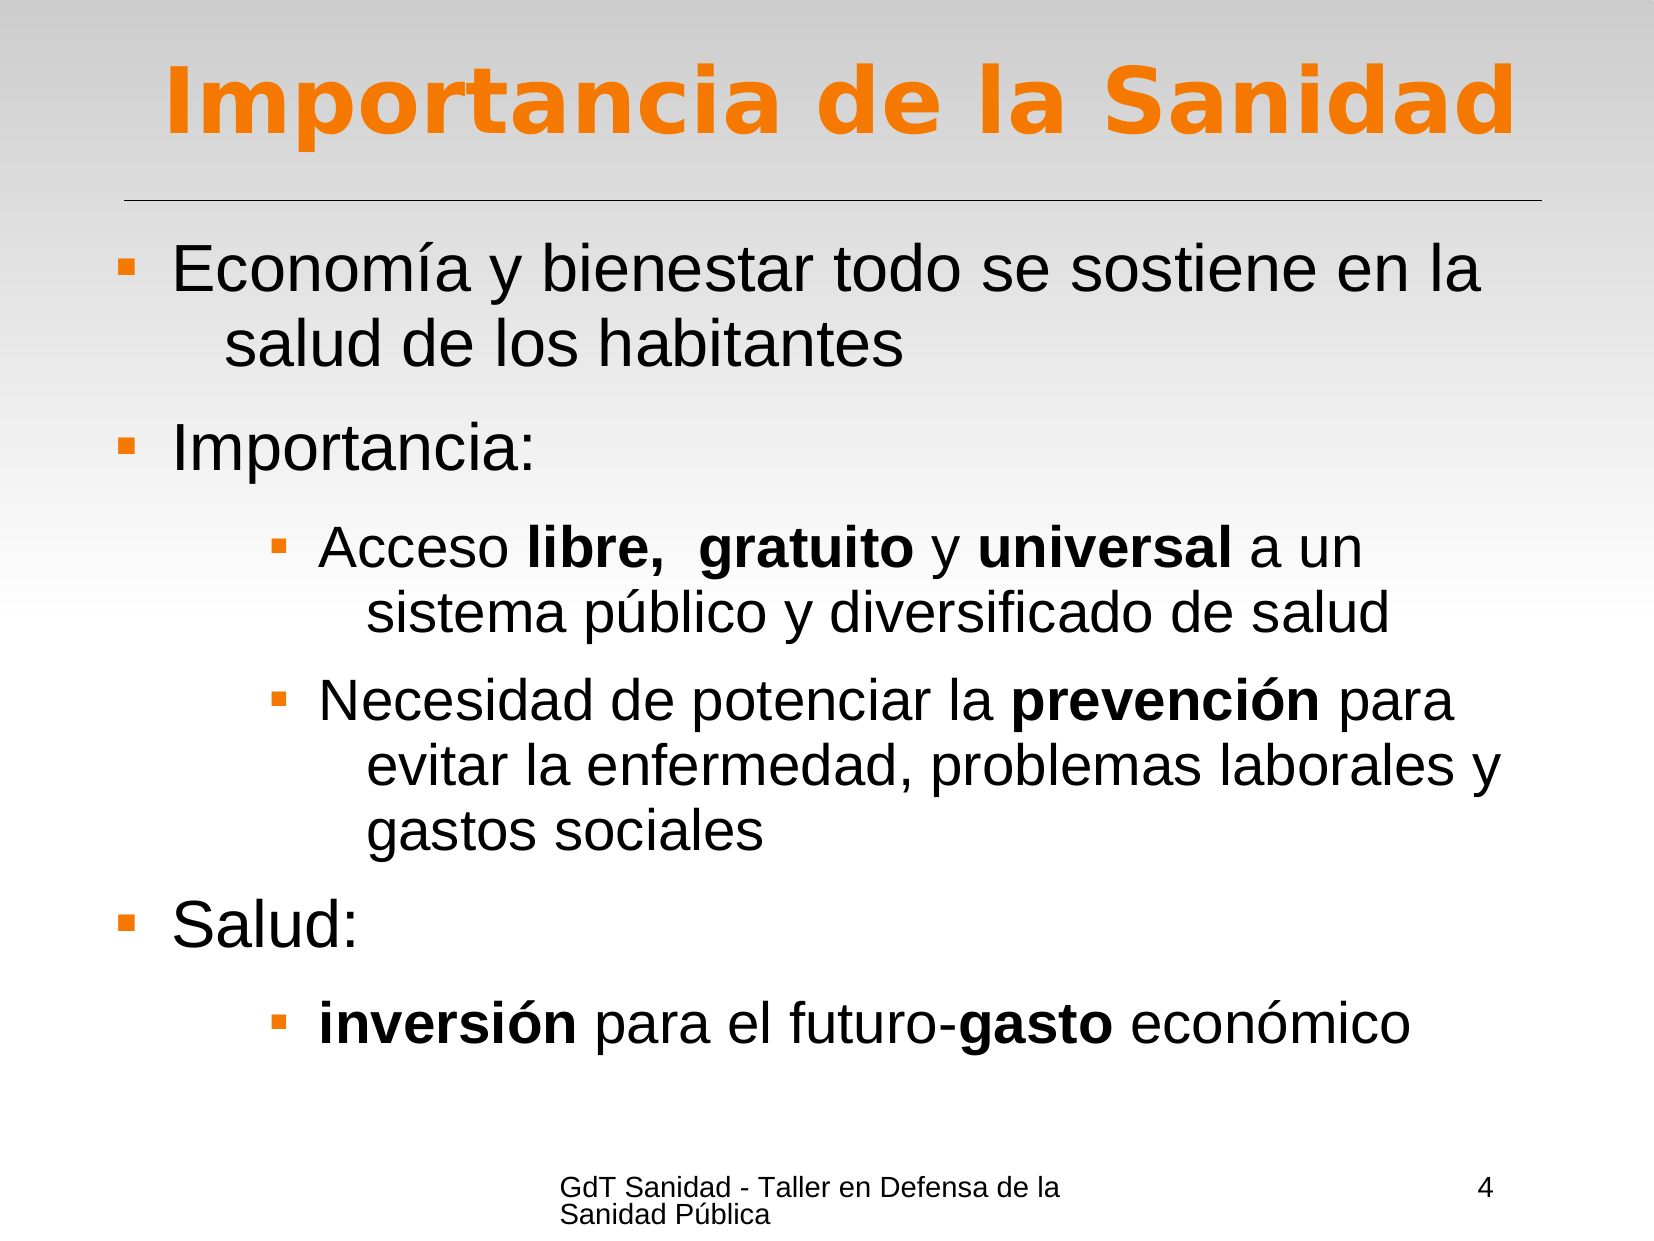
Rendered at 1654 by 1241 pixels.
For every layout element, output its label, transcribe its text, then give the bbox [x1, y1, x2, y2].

list Economía y bienestar todo se sostiene en la salud de los habitantes Importancia: Acceso libre, gratuito y universal a un sistema público y diversificado de salud Necesidad de potenciar la prevención para evitar la enfermedad, problemas laborales y gastos sociales Salud: inversión para el futuro-gasto económico [82, 231, 1571, 1143]
title Importancia de la Sanidad [59, 25, 1625, 178]
